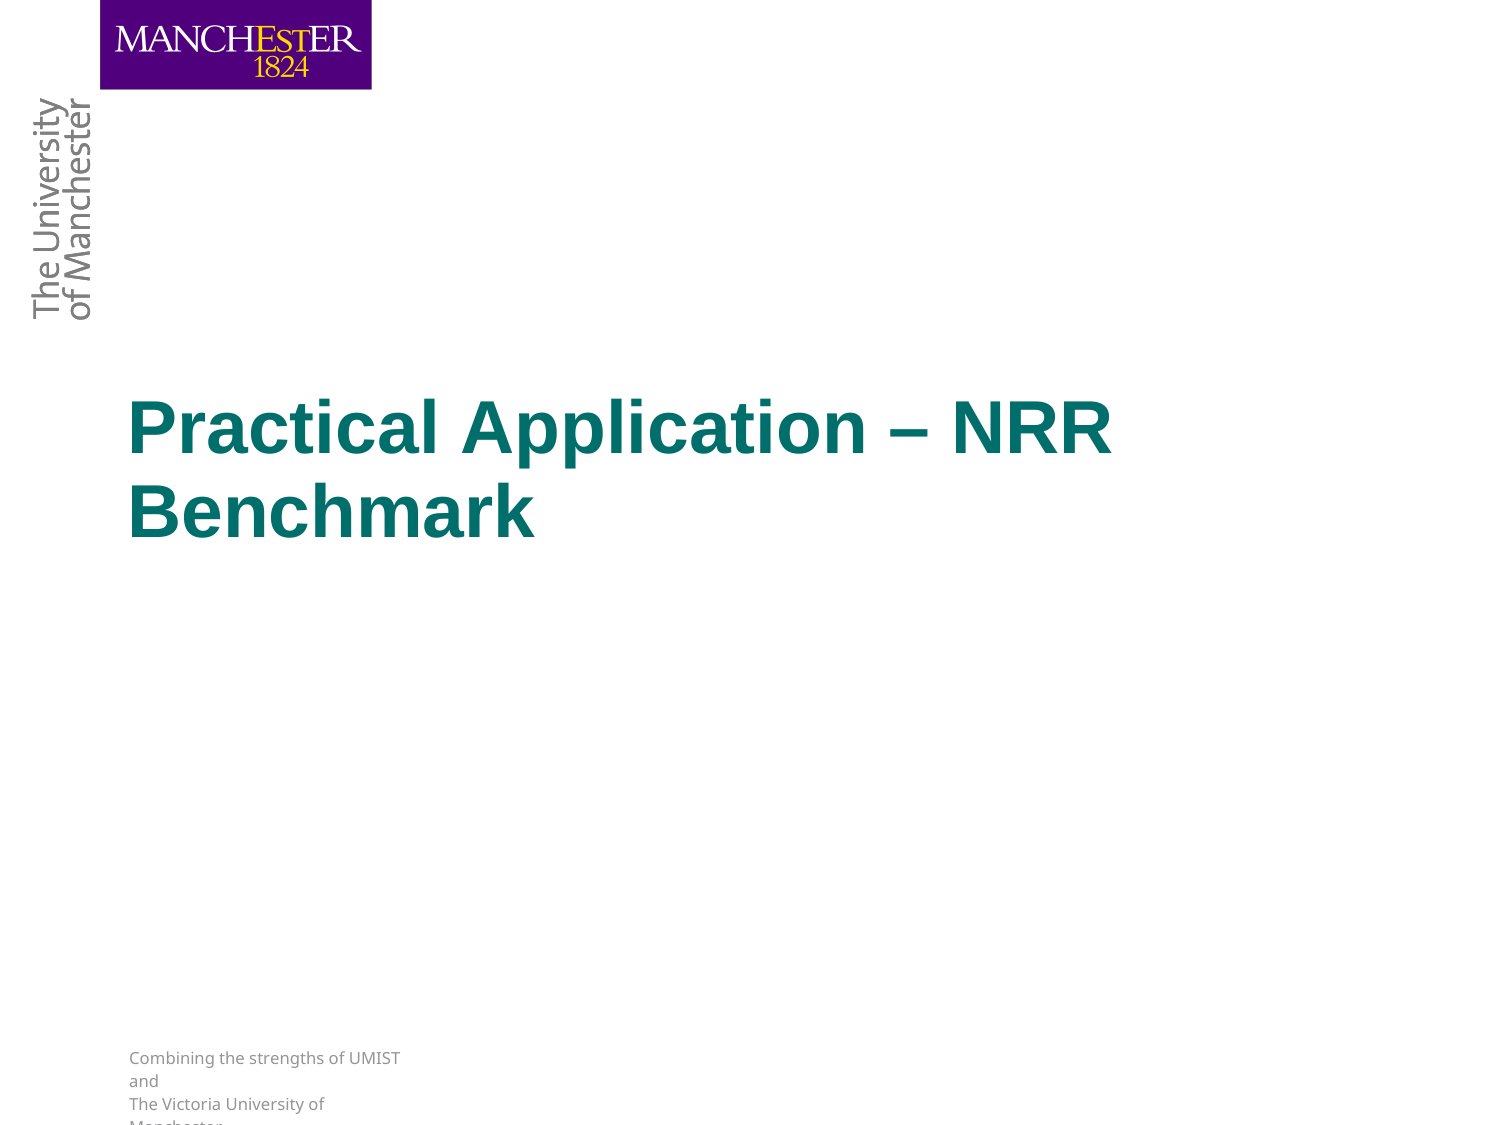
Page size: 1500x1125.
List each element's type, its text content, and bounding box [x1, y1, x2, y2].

picture [0, 0, 372, 320]
title Practical Application – NRR Benchmark [112, 349, 1388, 591]
